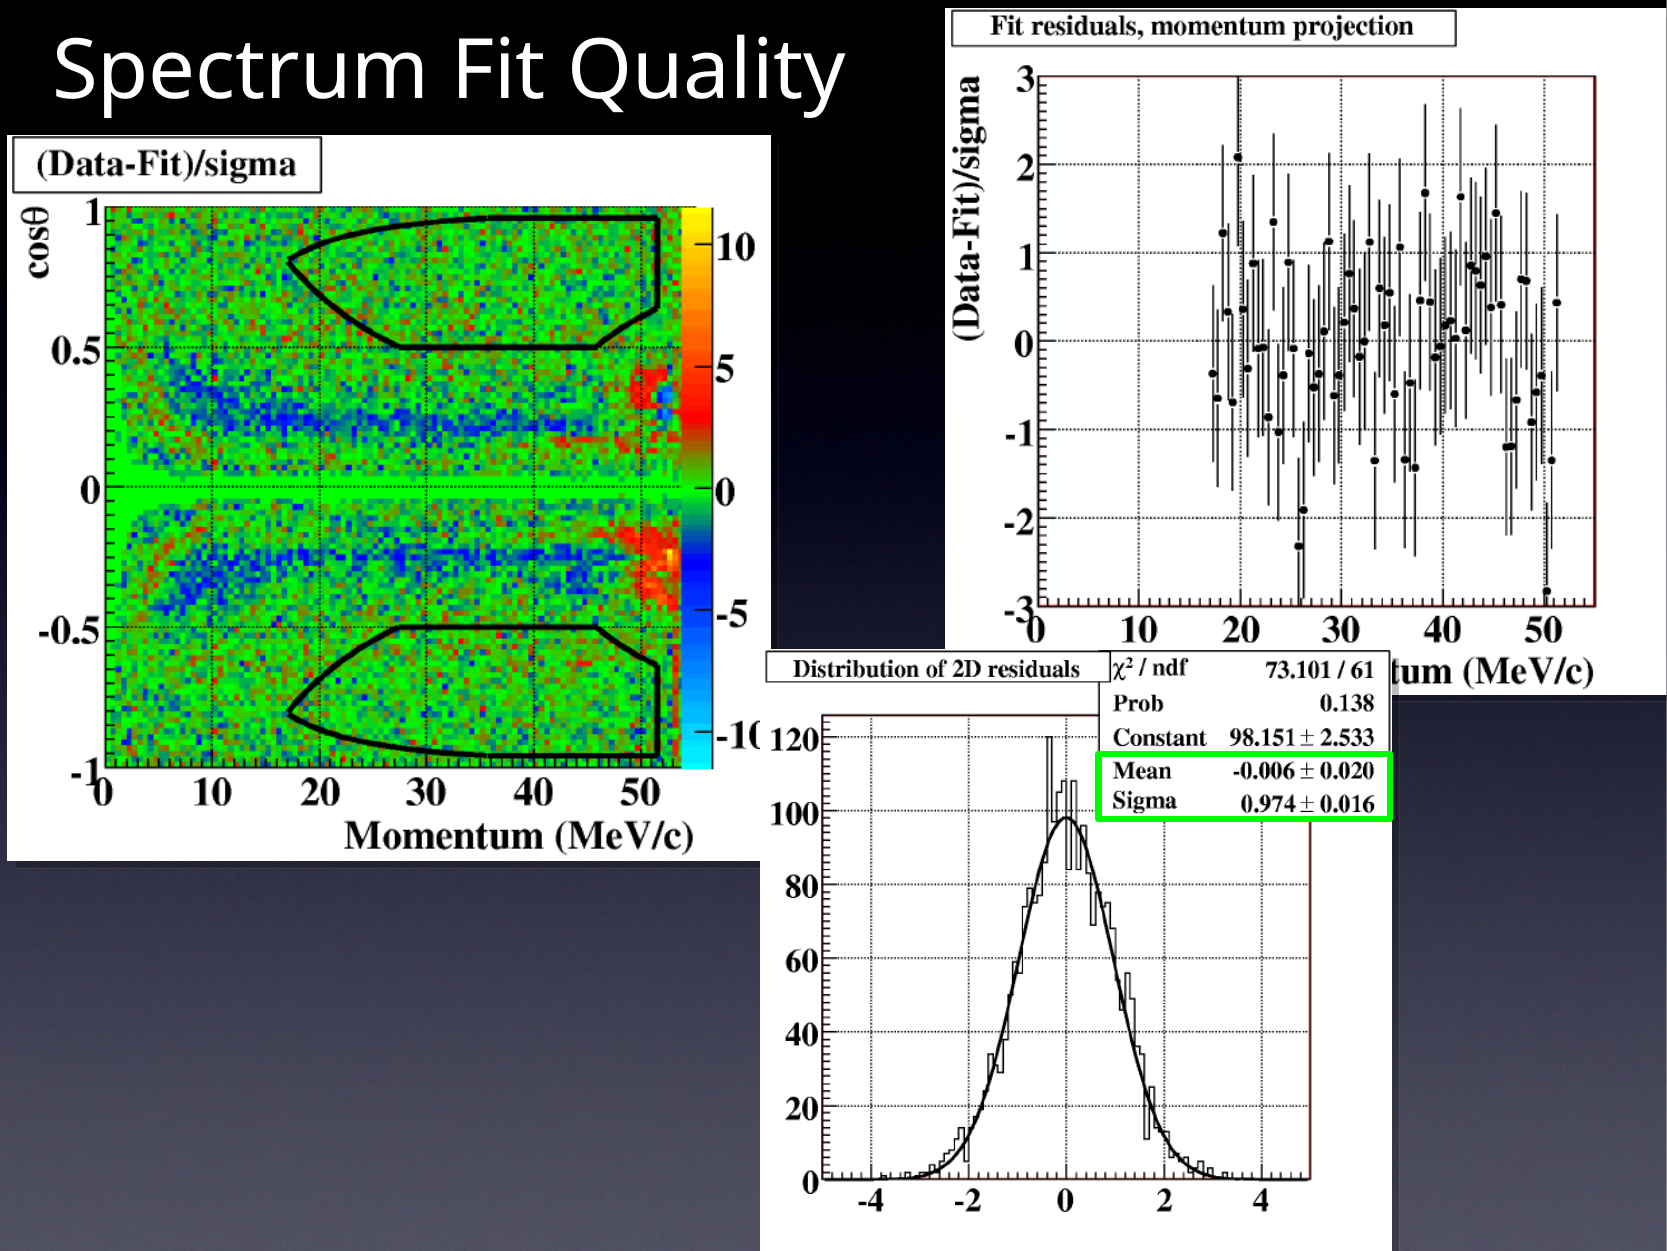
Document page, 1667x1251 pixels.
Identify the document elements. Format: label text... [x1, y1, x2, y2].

title Spectrum Fit Quality [3, 0, 896, 142]
picture [0, 0, 1667, 1251]
